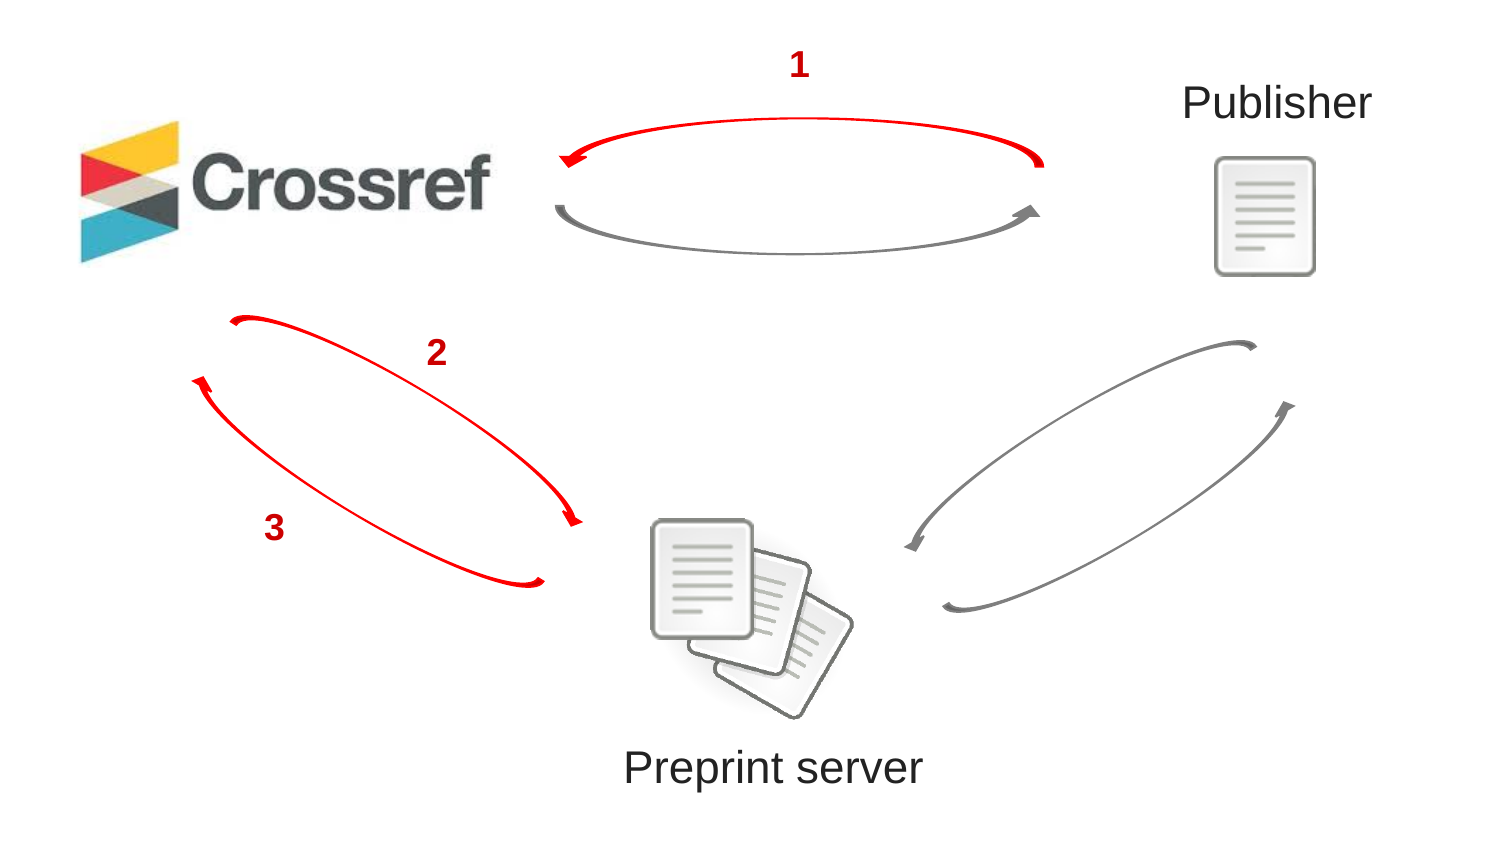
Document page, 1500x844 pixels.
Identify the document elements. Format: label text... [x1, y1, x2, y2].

text_box [560, 118, 1044, 167]
text_box 2 [386, 312, 488, 388]
text_box [193, 377, 312, 487]
text_box Preprint server [479, 722, 1069, 808]
text_box 3 [223, 487, 326, 563]
picture [76, 117, 506, 268]
text_box Publisher [1081, 57, 1473, 142]
text_box [943, 402, 1294, 612]
text_box 1 [748, 25, 851, 101]
text_box [230, 316, 386, 370]
text_box [418, 388, 581, 526]
text_box [905, 341, 1256, 551]
picture [1214, 156, 1316, 277]
picture [650, 518, 856, 722]
text_box [555, 205, 1039, 255]
text_box [326, 496, 544, 587]
